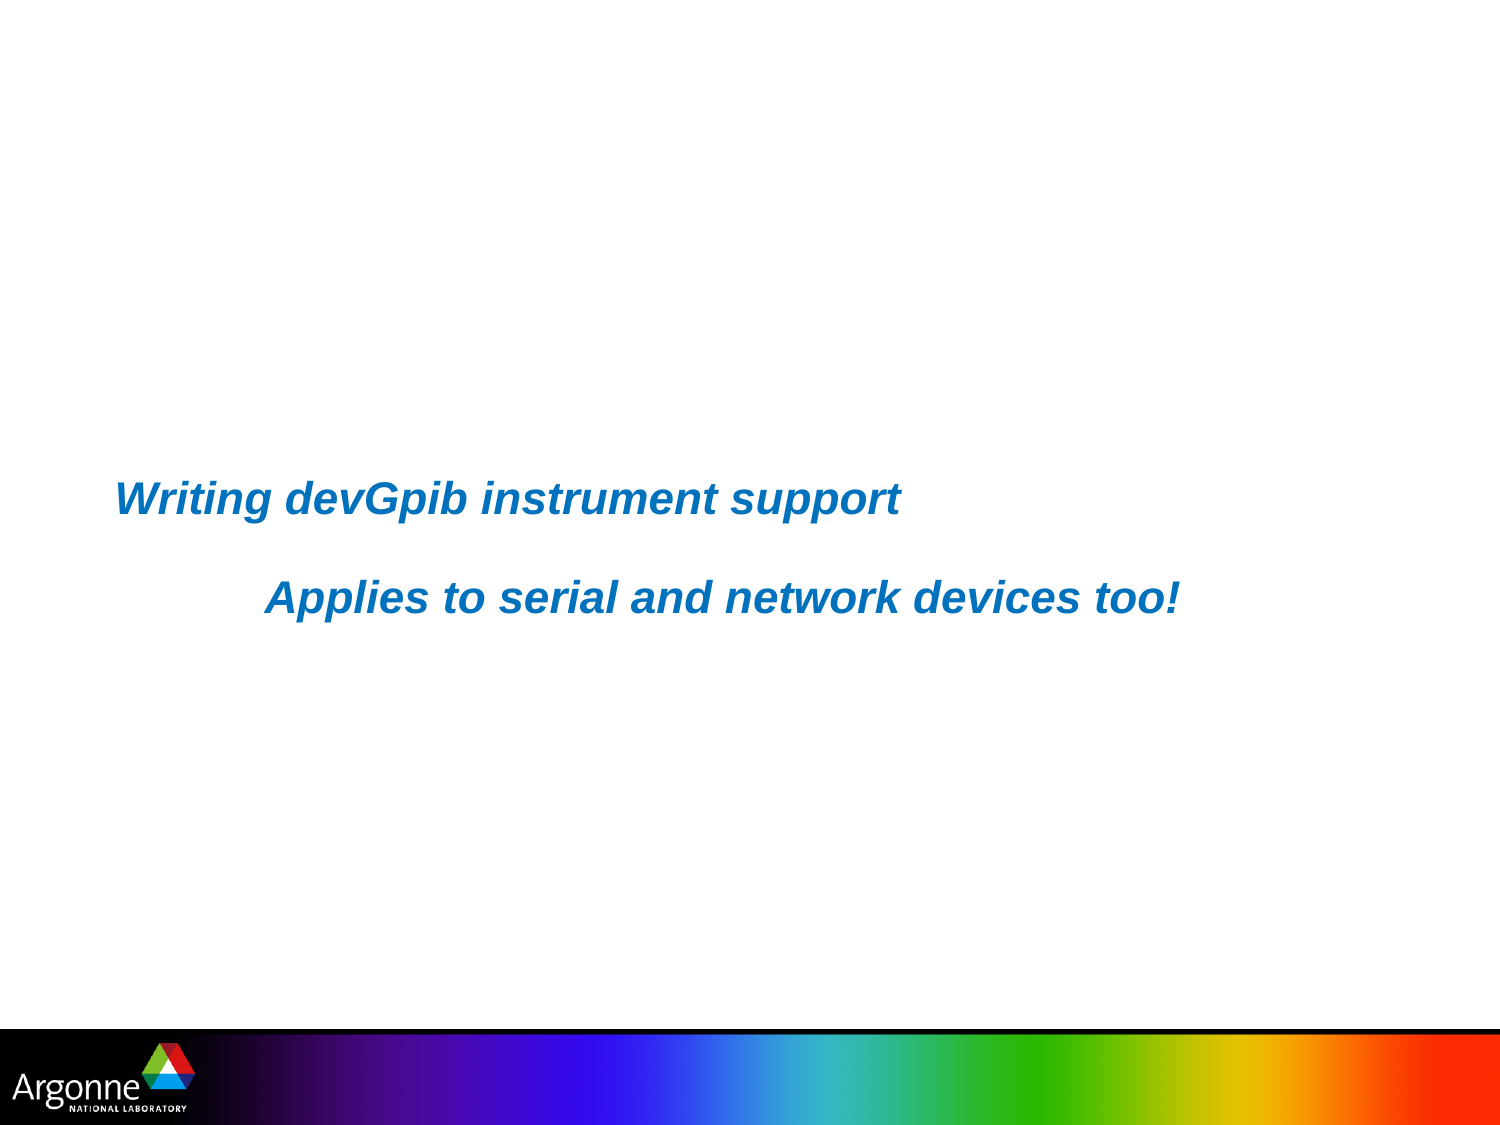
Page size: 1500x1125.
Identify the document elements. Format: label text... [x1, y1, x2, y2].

title Writing devGpib instrument support Applies to serial and network devices too! [99, 474, 1405, 632]
picture [0, 1029, 1500, 1125]
